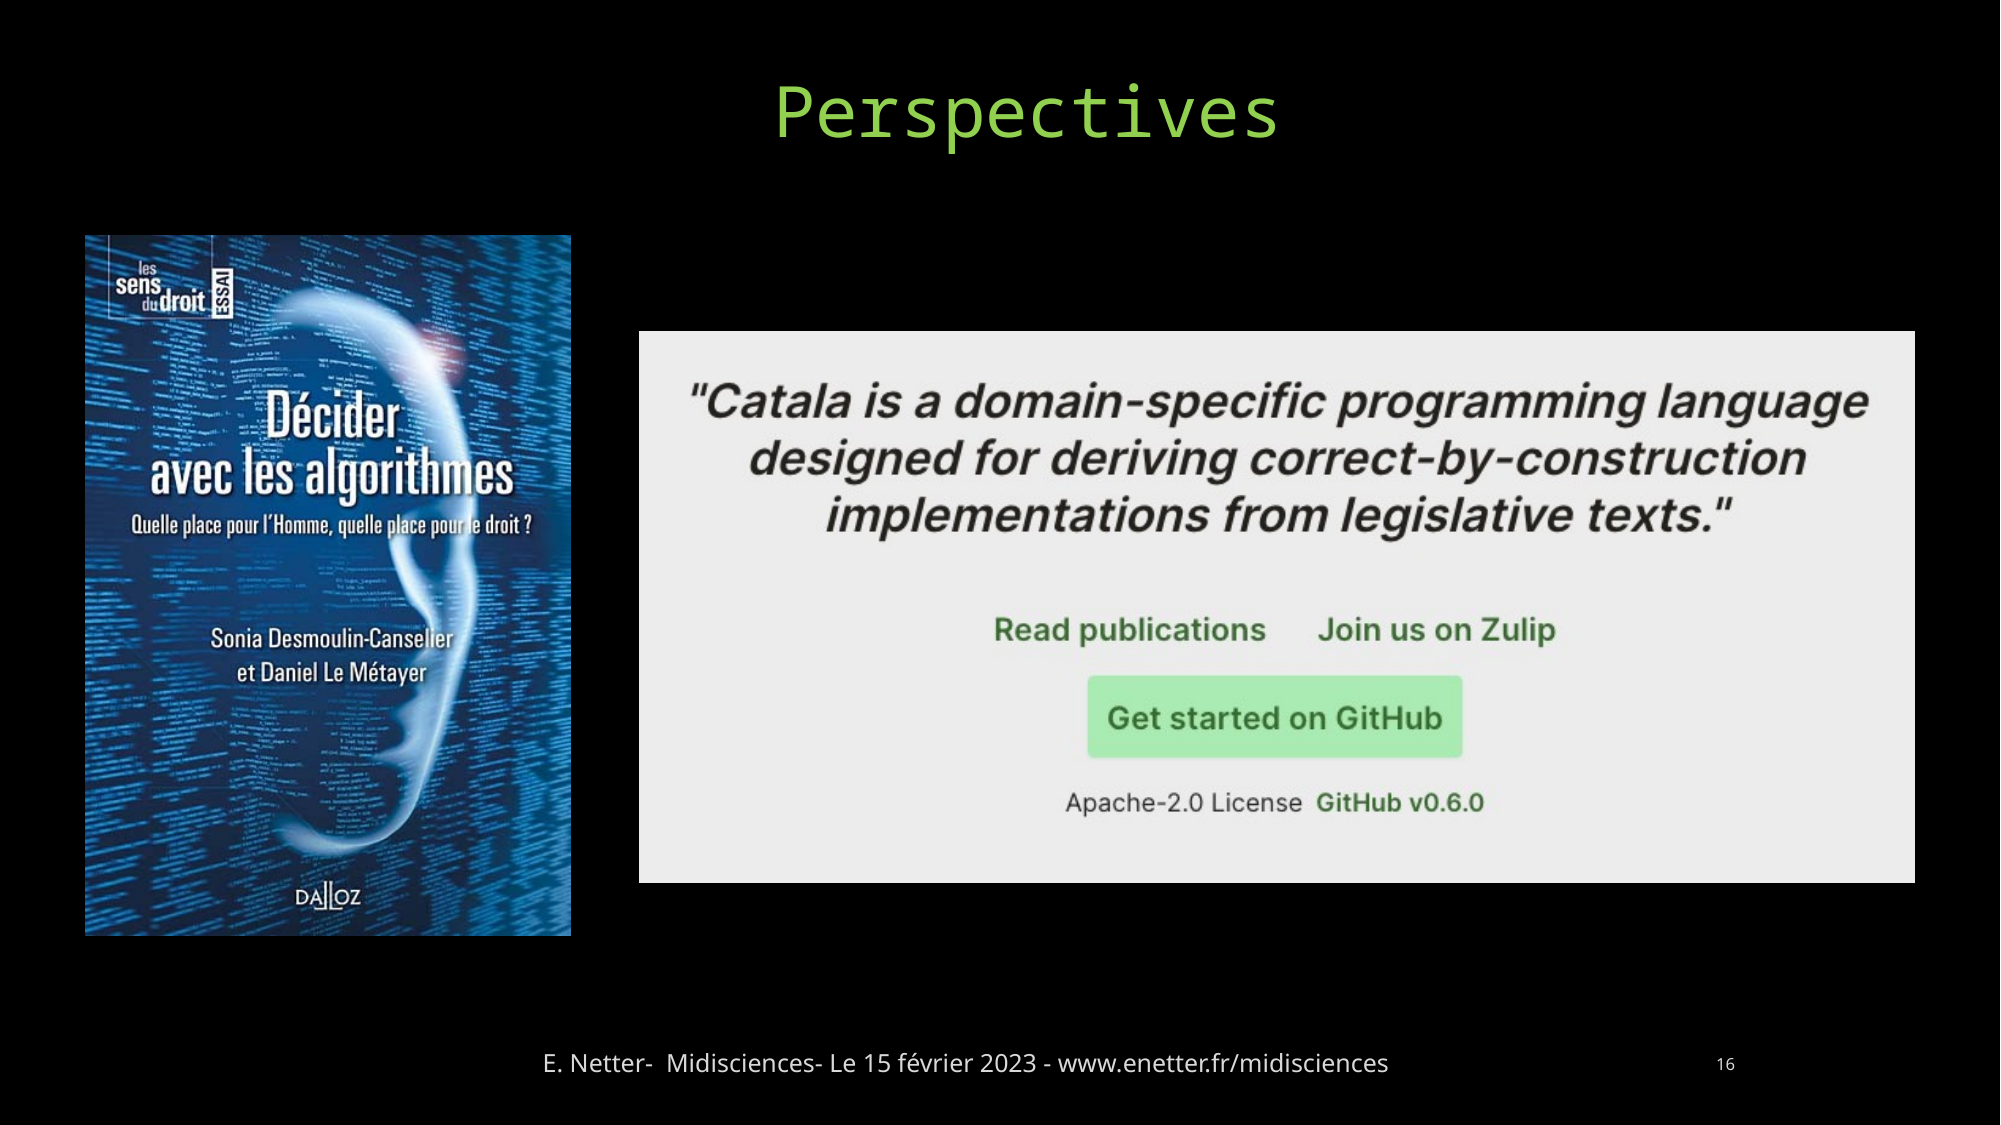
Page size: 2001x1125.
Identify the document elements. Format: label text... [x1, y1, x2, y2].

picture [639, 331, 1915, 883]
footer E. Netter- Midisciences- Le 15 février 2023 - www.enetter.fr/midisciences [527, 1041, 1657, 1084]
slide_number <numéro> [1612, 1043, 1750, 1086]
picture [85, 235, 571, 936]
title Perspectives [758, 41, 1317, 161]
